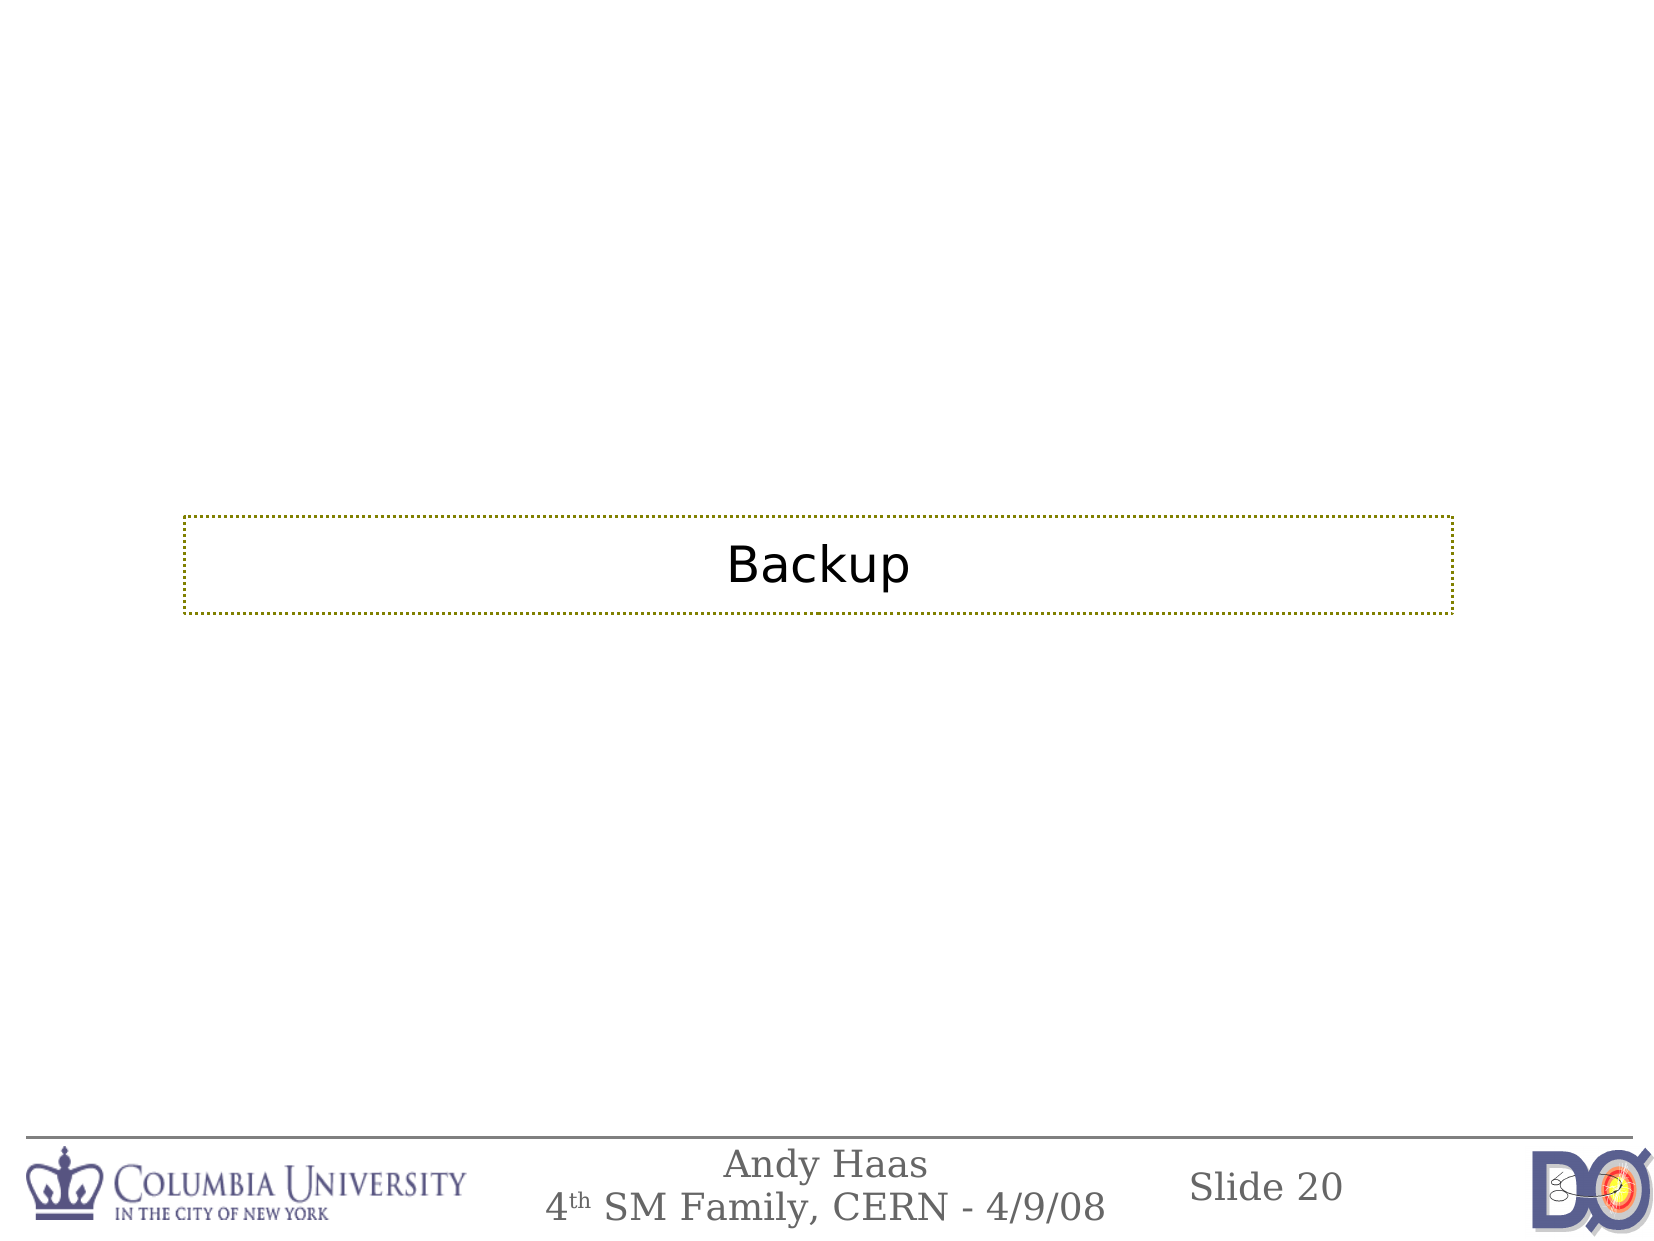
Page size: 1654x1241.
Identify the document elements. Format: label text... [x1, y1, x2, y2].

title Backup [184, 516, 1453, 614]
